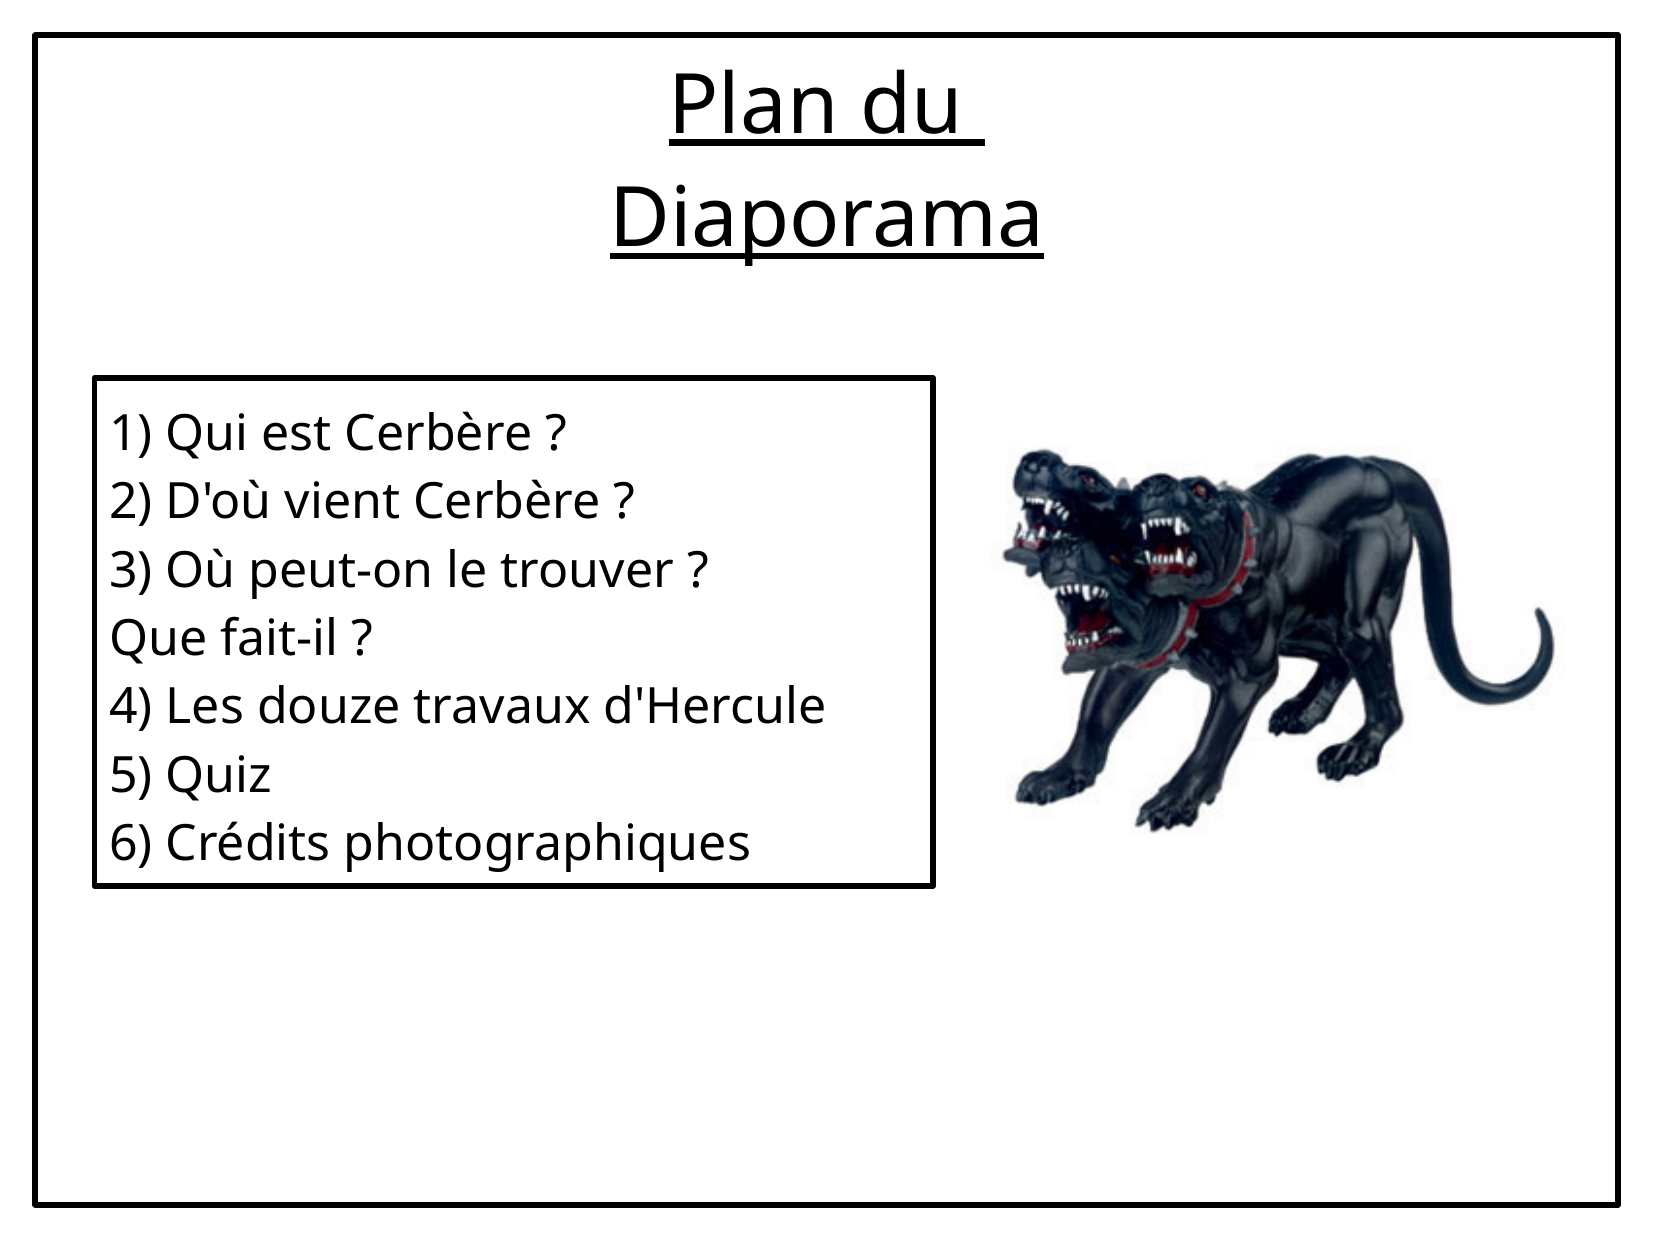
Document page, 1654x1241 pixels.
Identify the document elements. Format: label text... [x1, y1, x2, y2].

text_box Plan du Diaporama [0, 36, 1654, 284]
picture [976, 400, 1582, 849]
text_box 1) Qui est Cerbère ? 2) D'où vient Cerbère ? 3) Où peut-on le trouver ? Que fait-il ? 4) Les douze travaux d'Hercule 5) Quiz 6) Crédits photographiques [97, 389, 930, 865]
